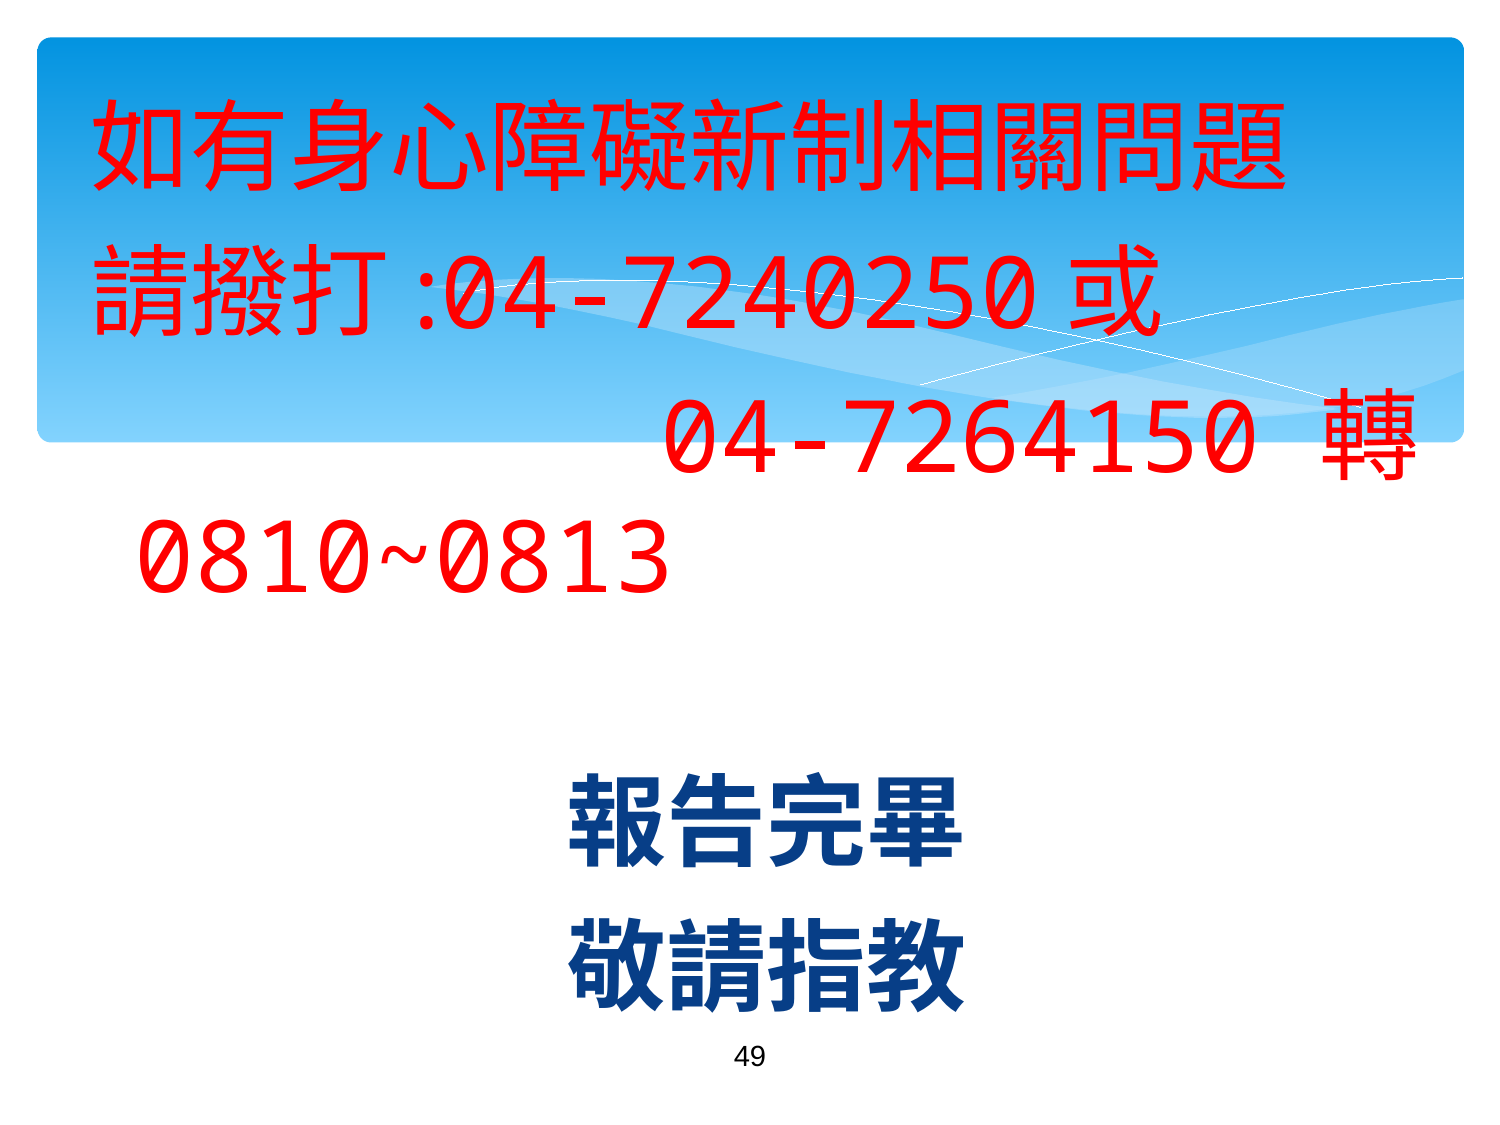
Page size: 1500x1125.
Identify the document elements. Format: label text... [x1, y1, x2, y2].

text_box <編號> [654, 1025, 846, 1086]
list 如有身心障礙新制相關問題 請撥打:04-7240250或 04-7264150轉0810~0813 報告完畢 敬請指教 [74, 101, 1459, 1005]
